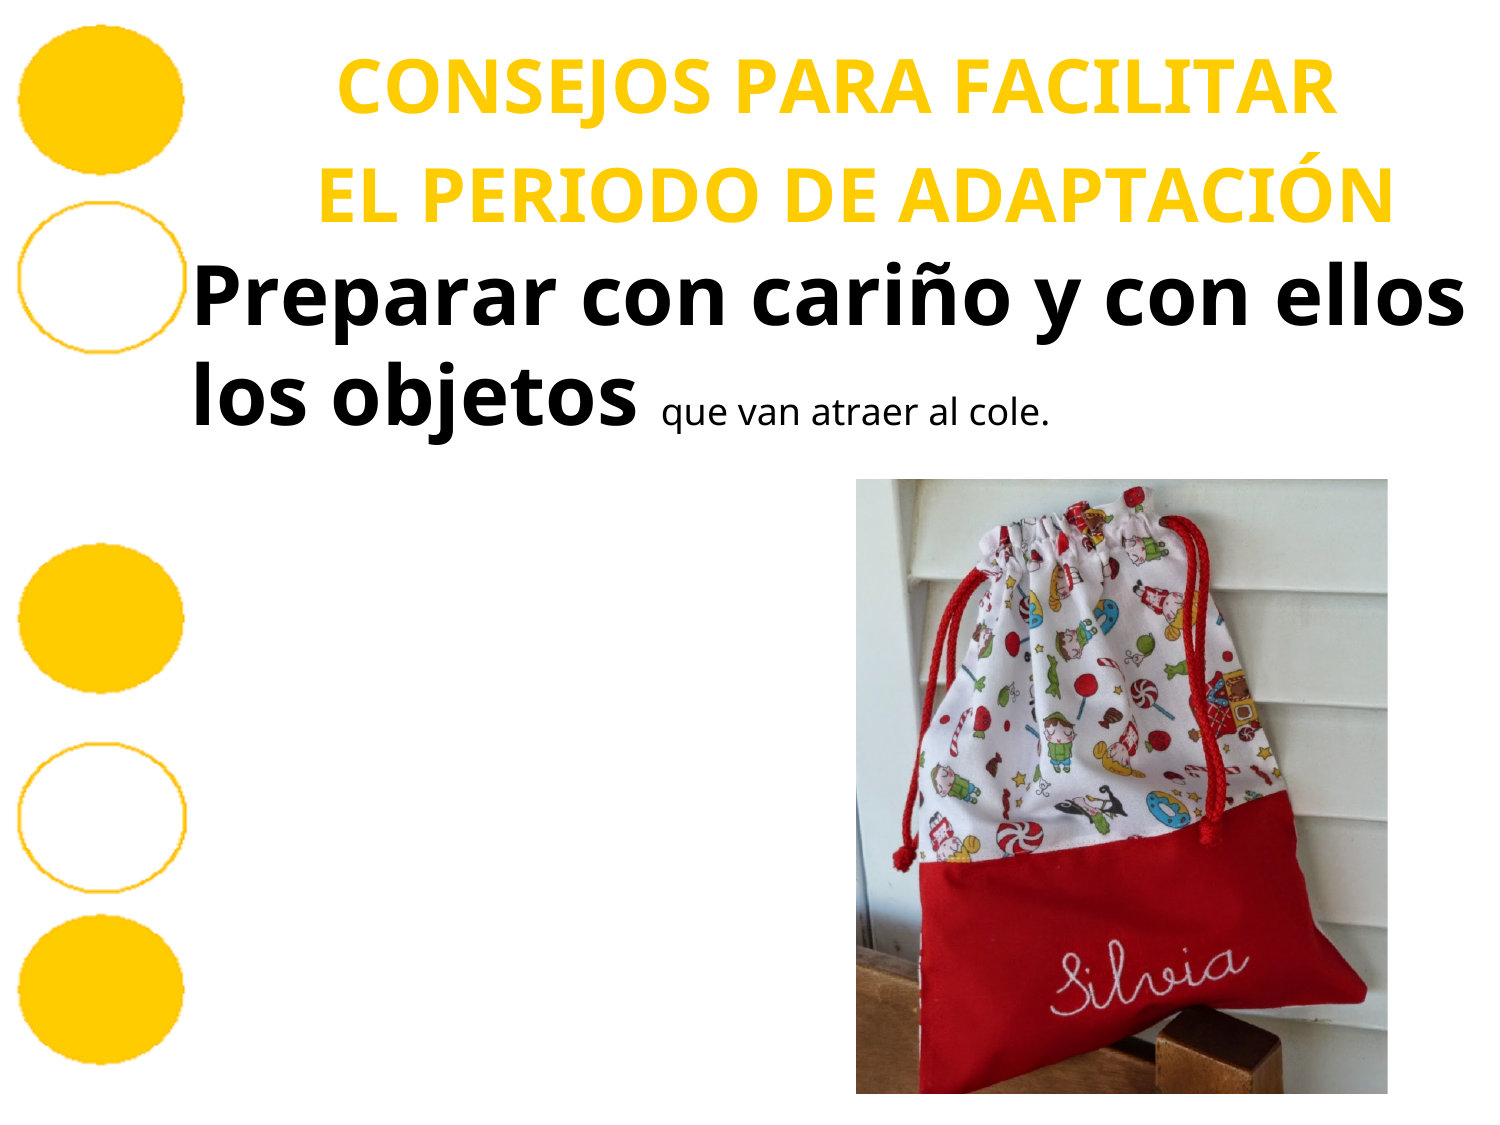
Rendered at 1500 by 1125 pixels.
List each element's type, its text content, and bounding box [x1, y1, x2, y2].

text_box CONSEJOS PARA FACILITAR EL PERIODO DE ADAPTACIÓN [301, 30, 1500, 234]
picture [856, 479, 1388, 1094]
text_box Preparar con cariño y con ellos los objetos que van atraer al cole. [175, 234, 1500, 450]
chart [0, 0, 216, 1075]
